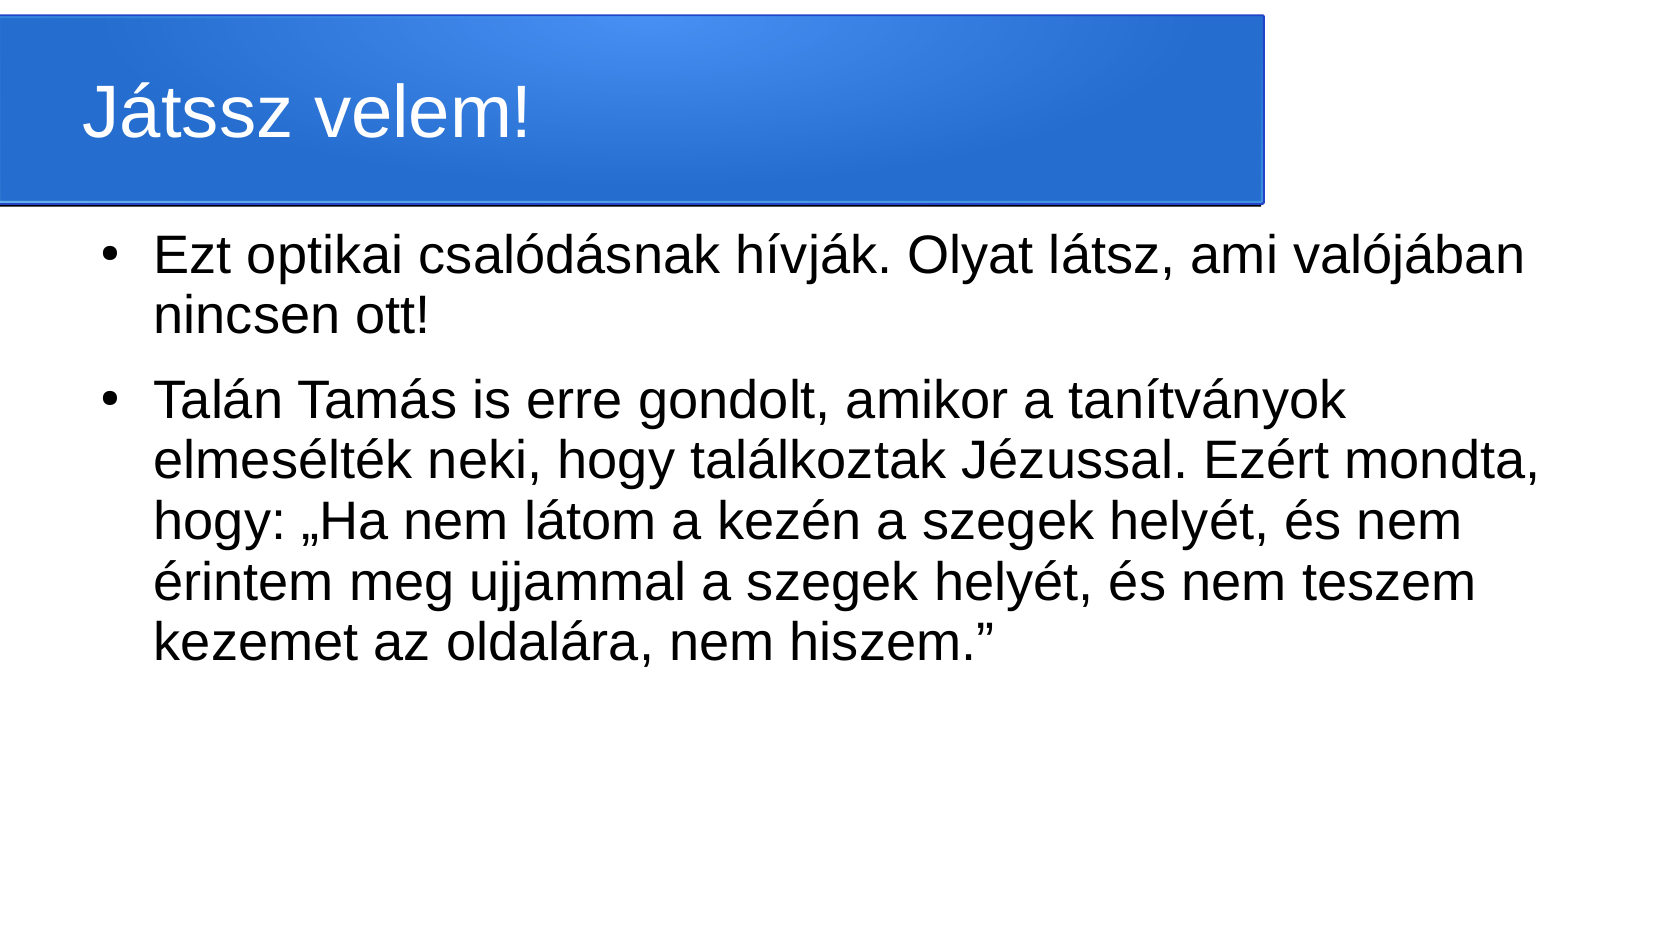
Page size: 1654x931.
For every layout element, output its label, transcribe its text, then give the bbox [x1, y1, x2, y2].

title Játssz velem! [82, 35, 1235, 189]
list Ezt optikai csalódásnak hívják. Olyat látsz, ami valójában nincsen ott! Talán Tamás is erre gondolt, amikor a tanítványok elmesélték neki, hogy találkoztak Jézussal. Ezért mondta, hogy: „Ha nem látom a kezén a szegek helyét, és nem érintem meg ujjammal a szegek helyét, és nem teszem kezemet az oldalára, nem hiszem.” [82, 224, 1571, 764]
